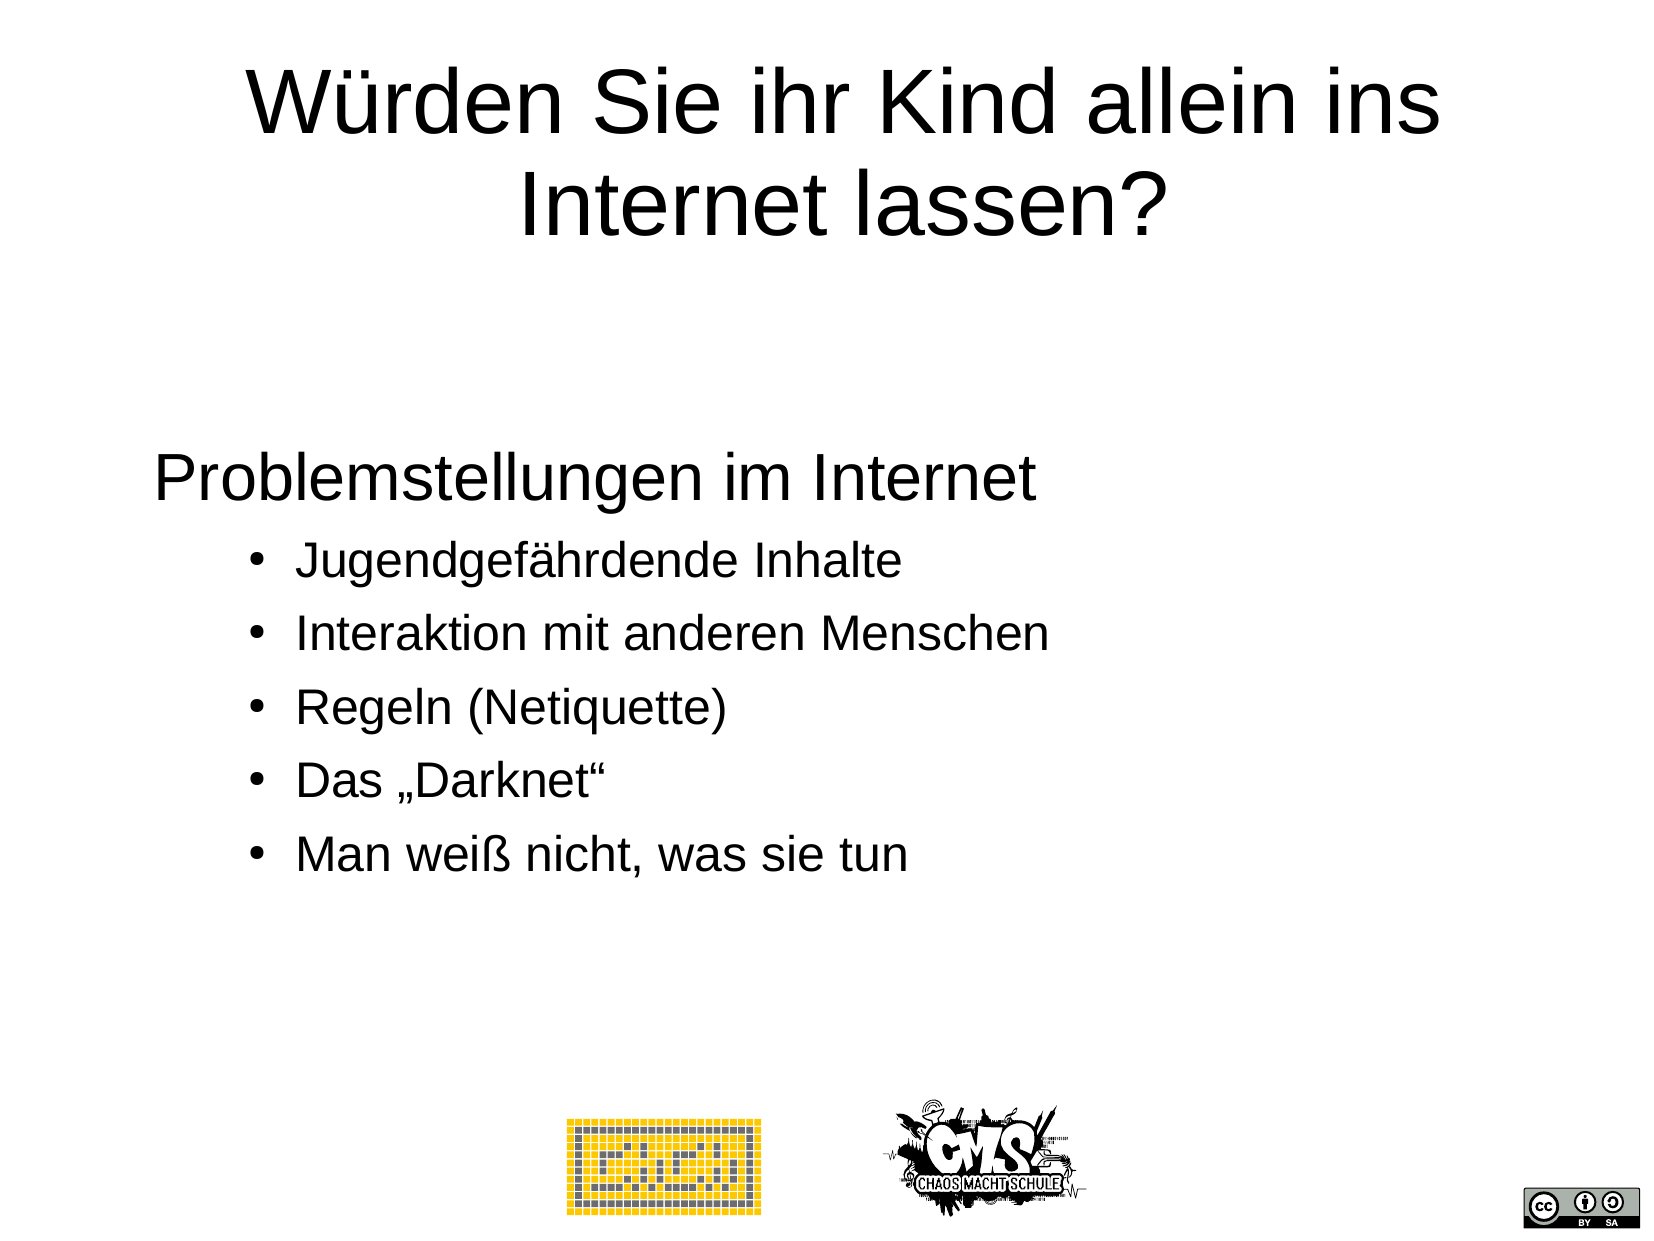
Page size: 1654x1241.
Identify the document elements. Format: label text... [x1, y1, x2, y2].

title Würden Sie ihr Kind allein ins Internet lassen? [82, 49, 1571, 257]
list Problemstellungen im Internet Jugendgefährdende Inhalte Interaktion mit anderen Menschen Regeln (Netiquette) Das „Darknet“ Man weiß nicht, was sie tun [82, 290, 1571, 1010]
